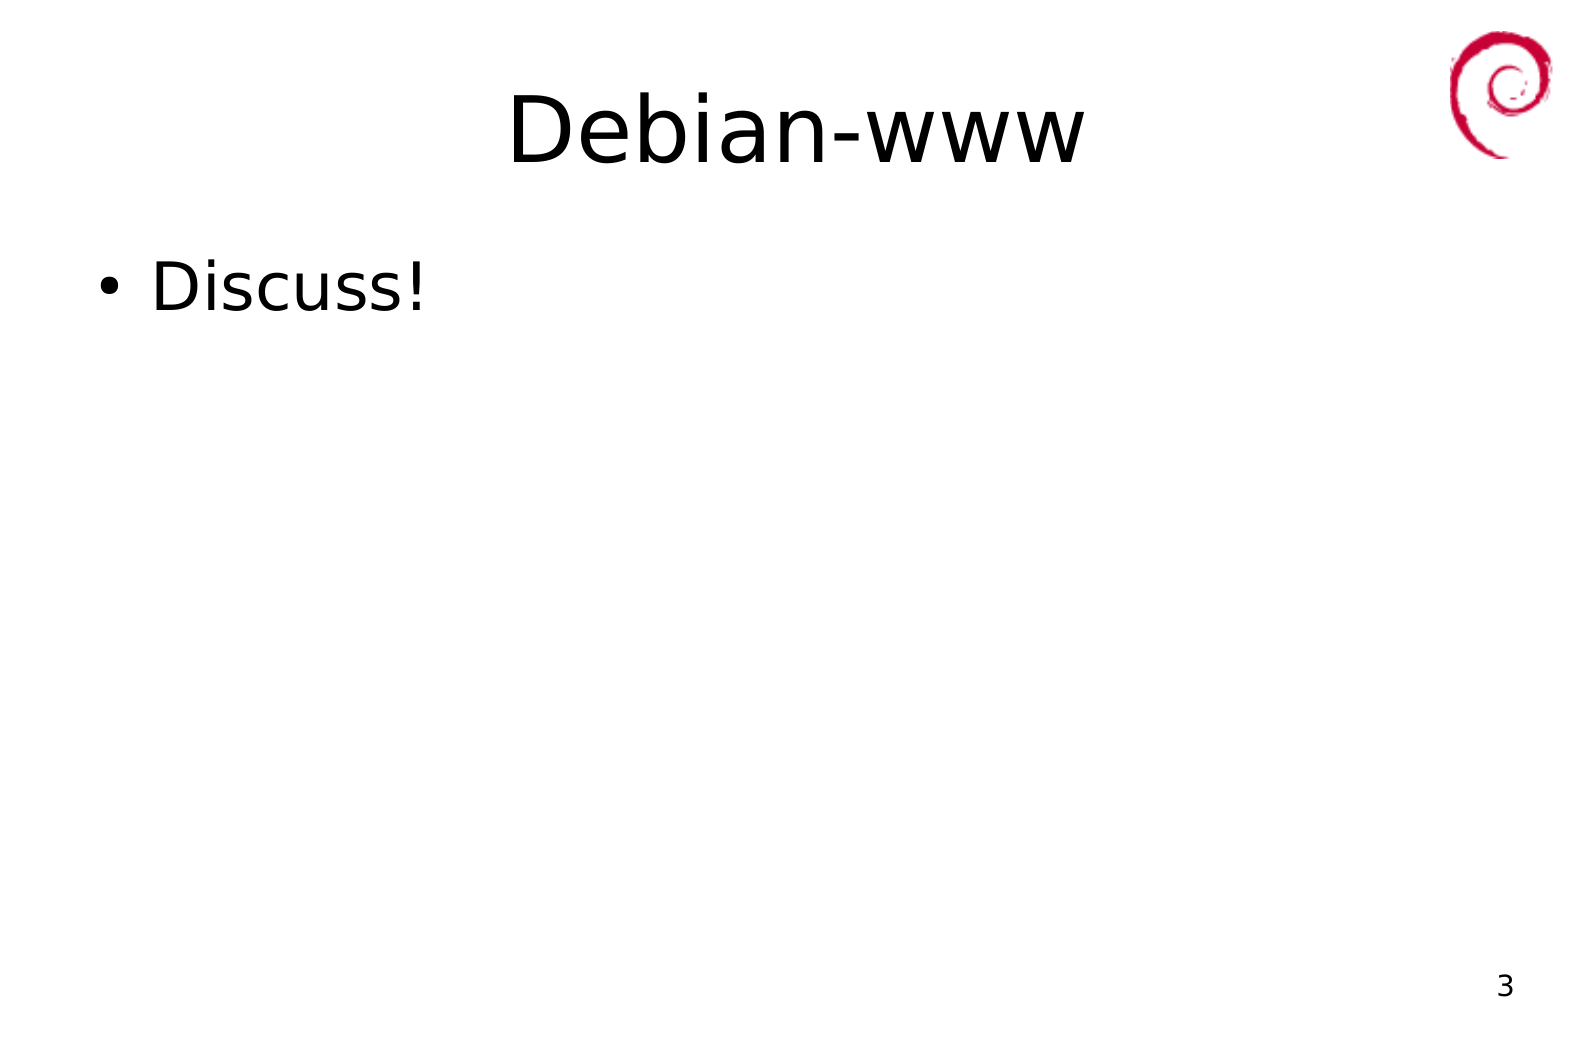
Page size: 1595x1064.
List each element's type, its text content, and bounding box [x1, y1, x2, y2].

list Discuss! [79, 248, 1515, 951]
picture [1450, 31, 1555, 159]
title Debian-www [79, 42, 1515, 220]
